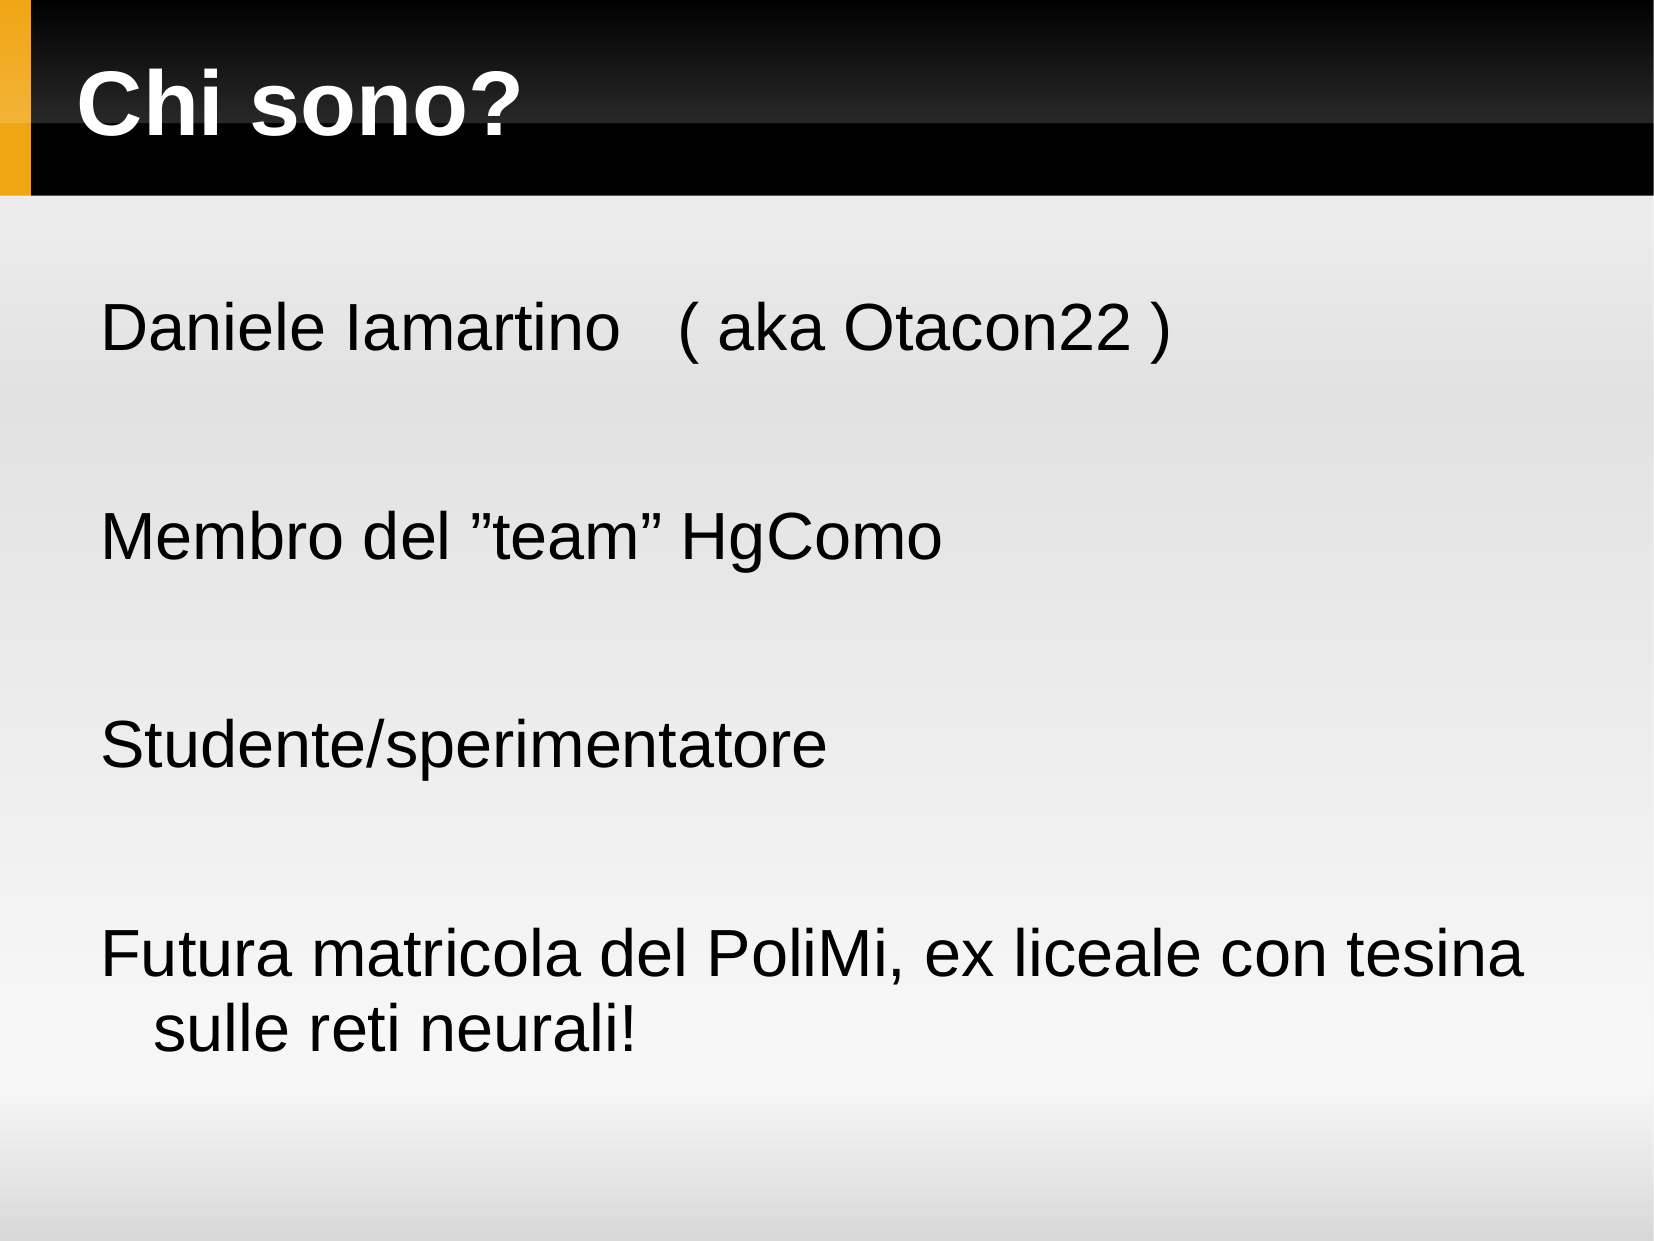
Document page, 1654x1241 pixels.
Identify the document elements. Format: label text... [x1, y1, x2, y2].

list Daniele Iamartino ( aka Otacon22 ) Membro del ”team” HgComo Studente/sperimentatore Futura matricola del PoliMi, ex liceale con tesina sulle reti neurali! [82, 290, 1571, 1094]
picture [0, 0, 1654, 1241]
title Chi sono? [76, 7, 1565, 200]
